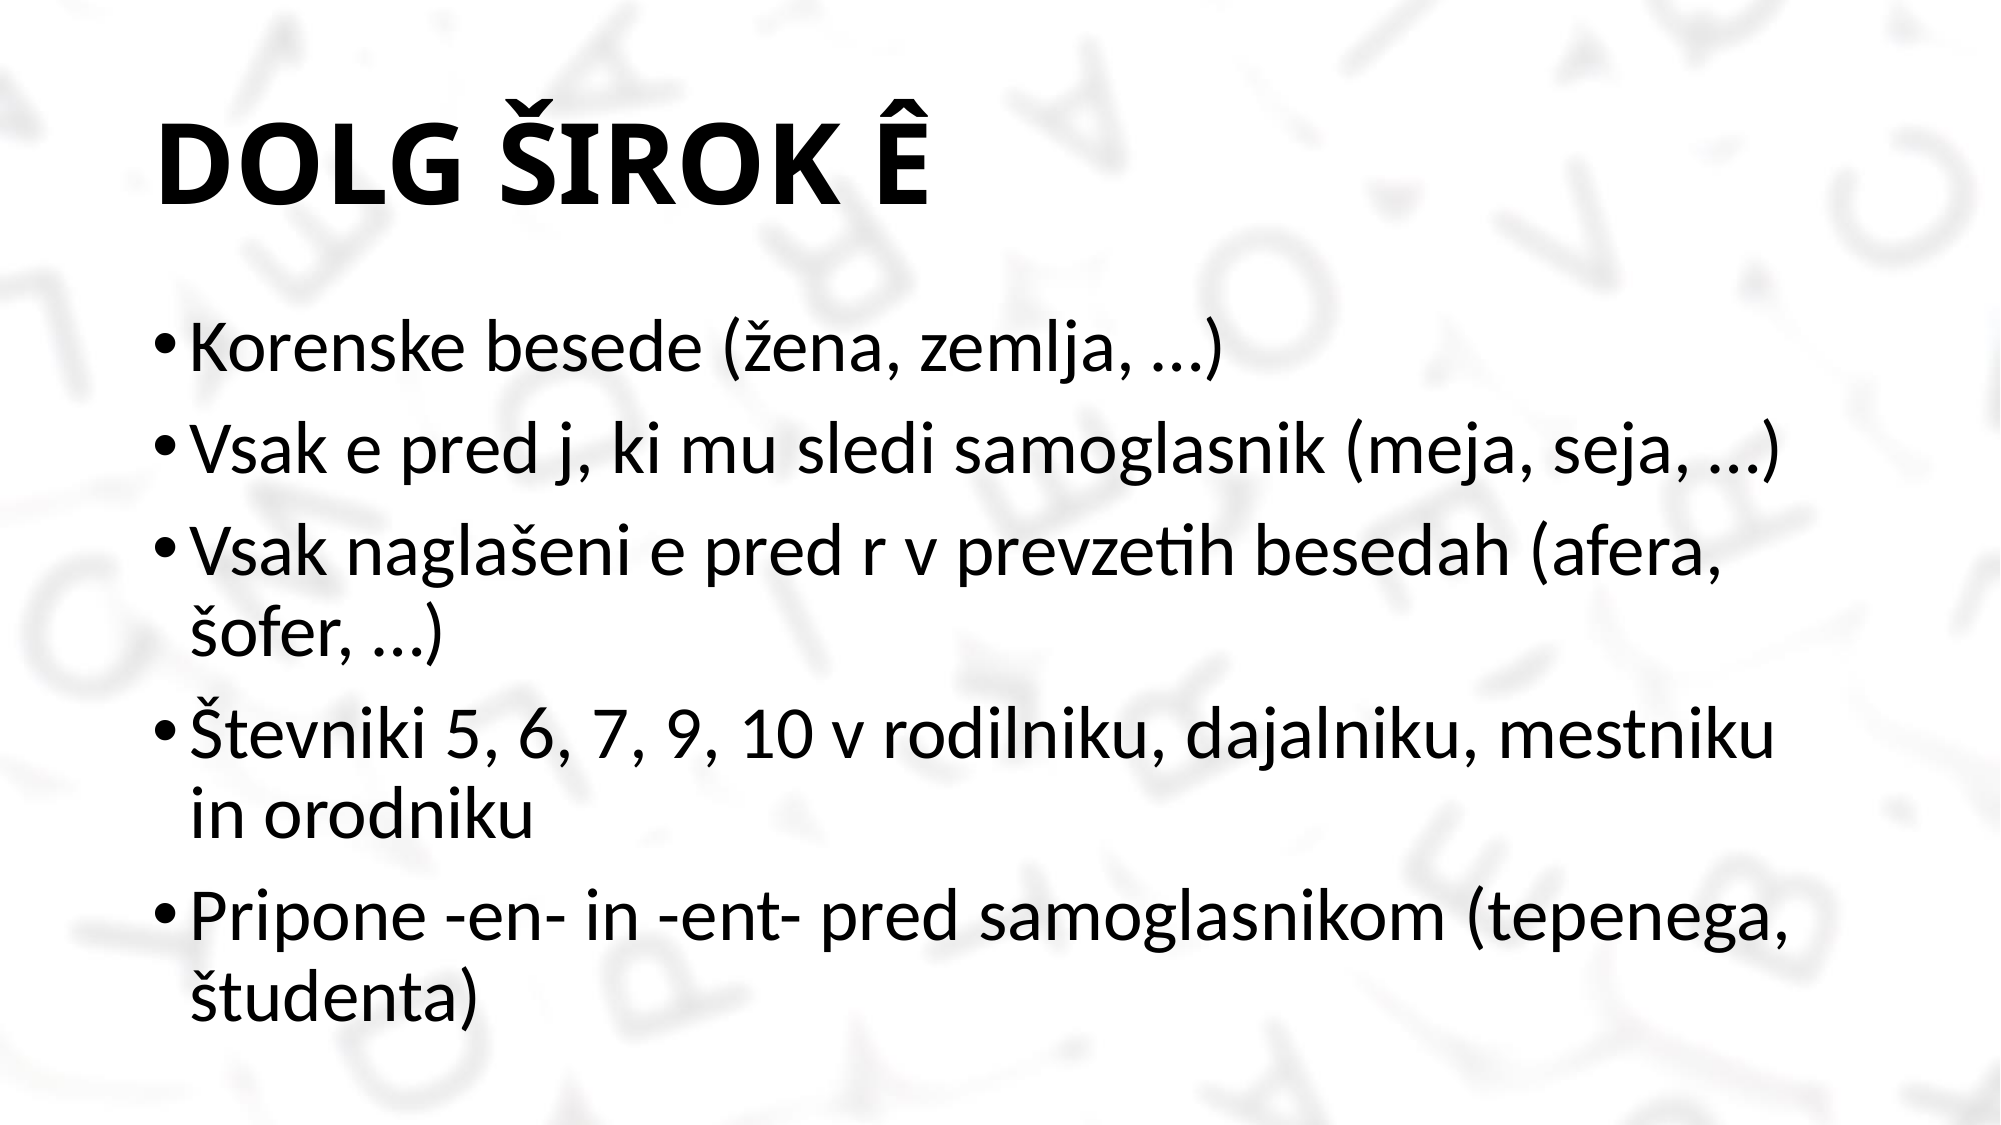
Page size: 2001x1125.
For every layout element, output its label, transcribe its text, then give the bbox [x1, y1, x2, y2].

picture [0, 0, 2001, 1125]
list Korenske besede (žena, zemlja, …) Vsak e pred j, ki mu sledi samoglasnik (meja, seja, …) Vsak naglašeni e pred r v prevzetih besedah (afera, šofer, …) Števniki 5, 6, 7, 9, 10 v rodilniku, dajalniku, mestniku in orodniku Pripone -en- in -ent- pred samoglasnikom (tepenega, študenta) [137, 299, 1863, 1125]
title DOLG ŠIROK Ê [137, 59, 1863, 278]
